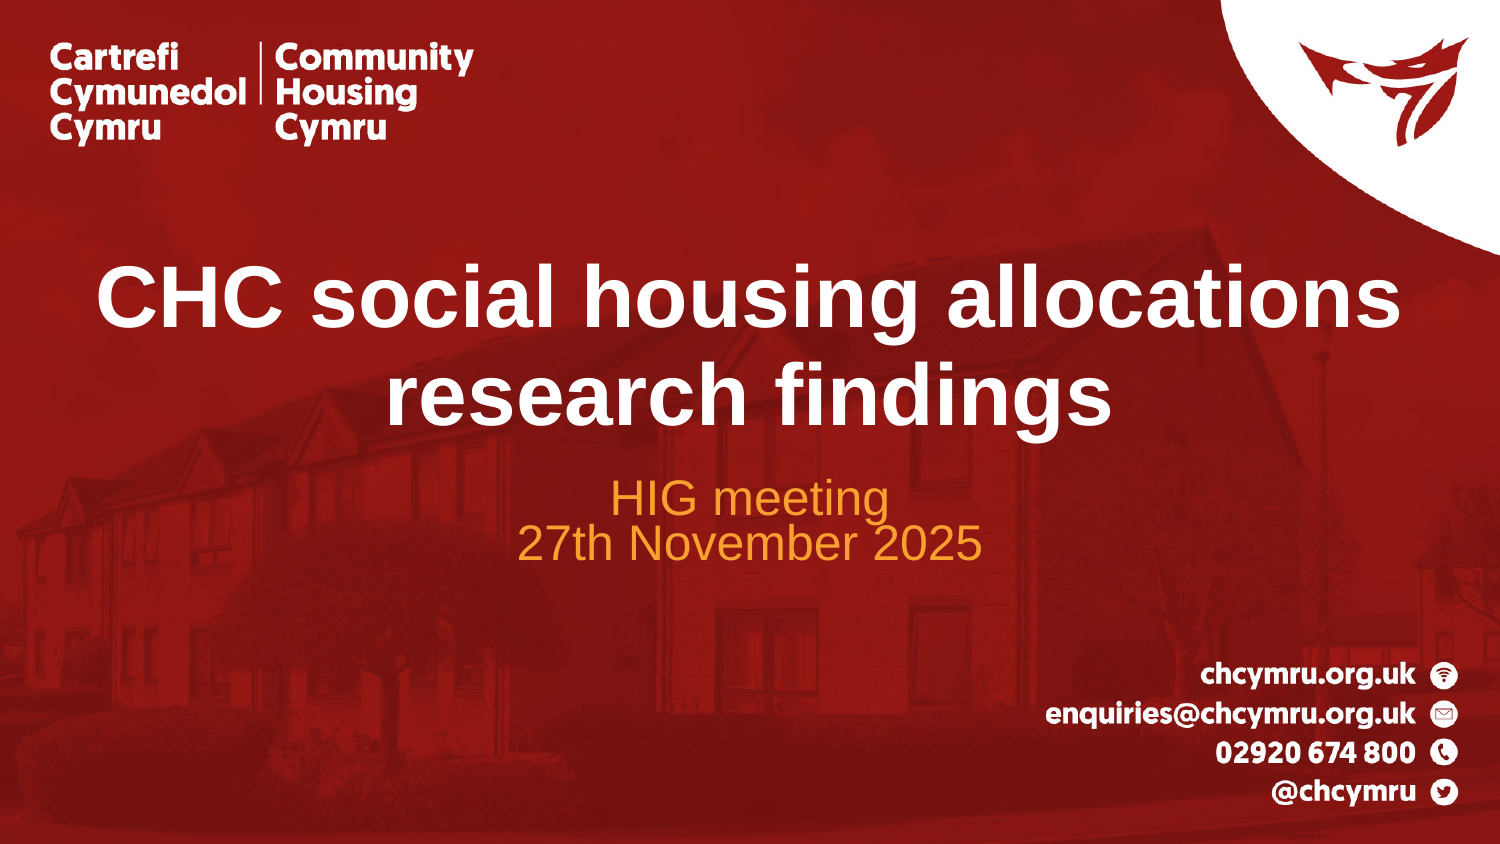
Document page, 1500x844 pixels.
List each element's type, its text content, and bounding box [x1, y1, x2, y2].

subtitle HIG meeting 27th November 2025 [51, 464, 1449, 595]
title CHC social housing allocations research findings [51, 122, 1449, 459]
